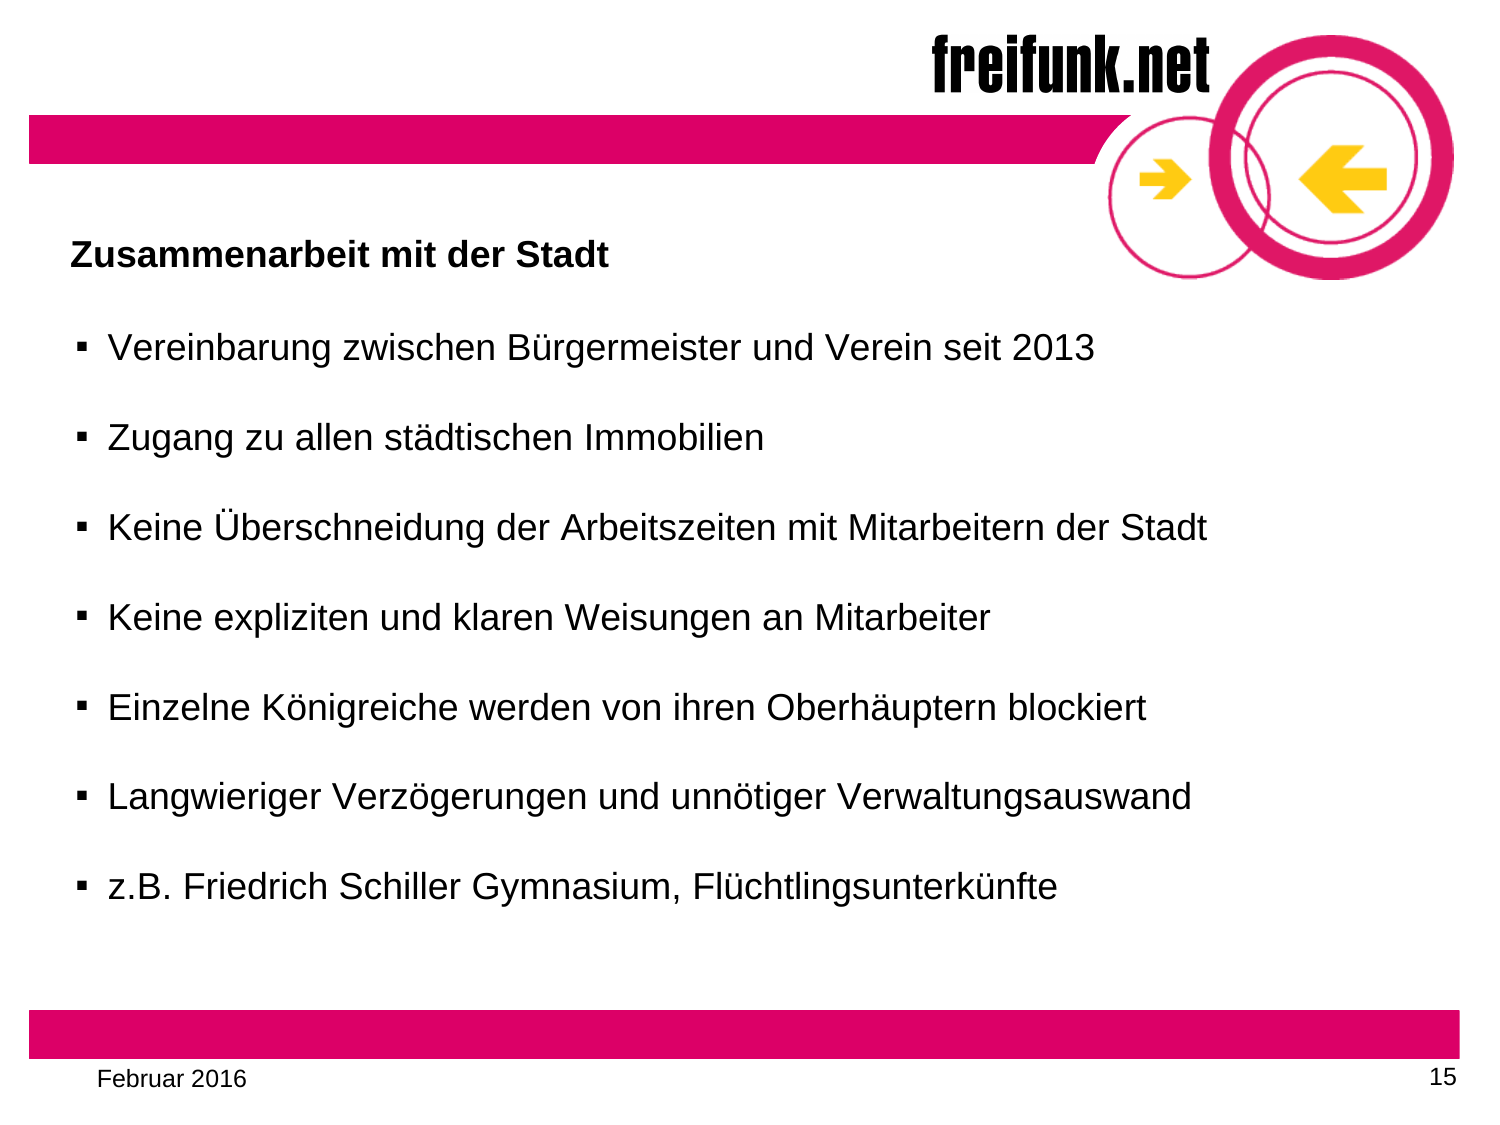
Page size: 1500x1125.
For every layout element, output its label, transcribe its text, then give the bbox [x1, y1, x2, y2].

text_box Vereinbarung zwischen Bürgermeister und Verein seit 2013 Zugang zu allen städtischen Immobilien Keine Überschneidung der Arbeitszeiten mit Mitarbeitern der Stadt Keine expliziten und klaren Weisungen an Mitarbeiter Einzelne Königreiche werden von ihren Oberhäuptern blockiert Langwieriger Verzögerungen und unnötiger Verwaltungsauswand z.B. Friedrich Schiller Gymnasium, Flüchtlingsunterkünfte [77, 323, 1207, 905]
picture [932, 34, 1454, 280]
text_box Zusammenarbeit mit der Stadt [70, 230, 610, 273]
